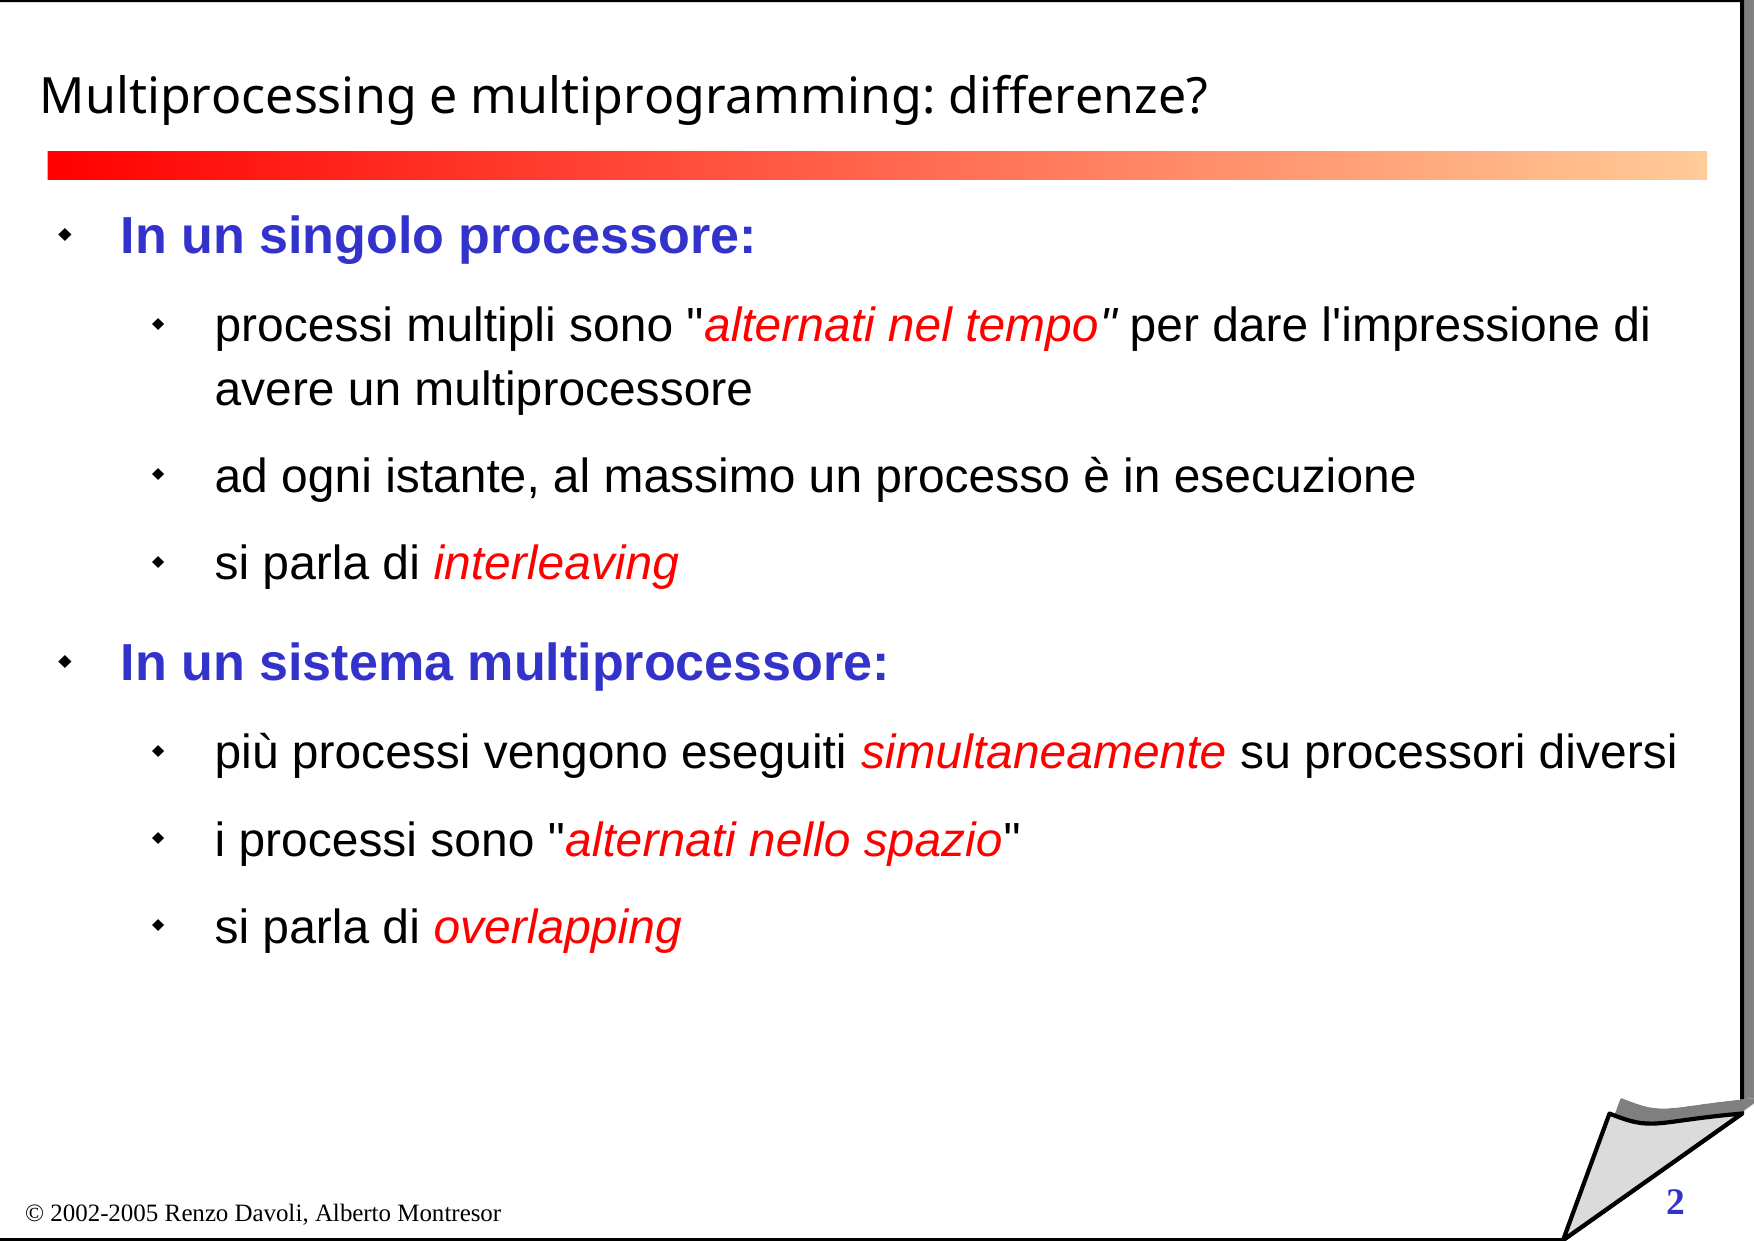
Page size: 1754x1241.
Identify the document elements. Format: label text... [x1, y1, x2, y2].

list In un singolo processore: processi multipli sono "alternati nel tempo" per dare l'impressione di avere un multiprocessore ad ogni istante, al massimo un processo è in esecuzione si parla di interleaving In un sistema multiprocessore: più processi vengono eseguiti simultaneamente su processori diversi i processi sono "alternati nello spazio" si parla di overlapping [58, 206, 1696, 1049]
title Multiprocessing e multiprogramming: differenze? [39, 49, 1713, 144]
